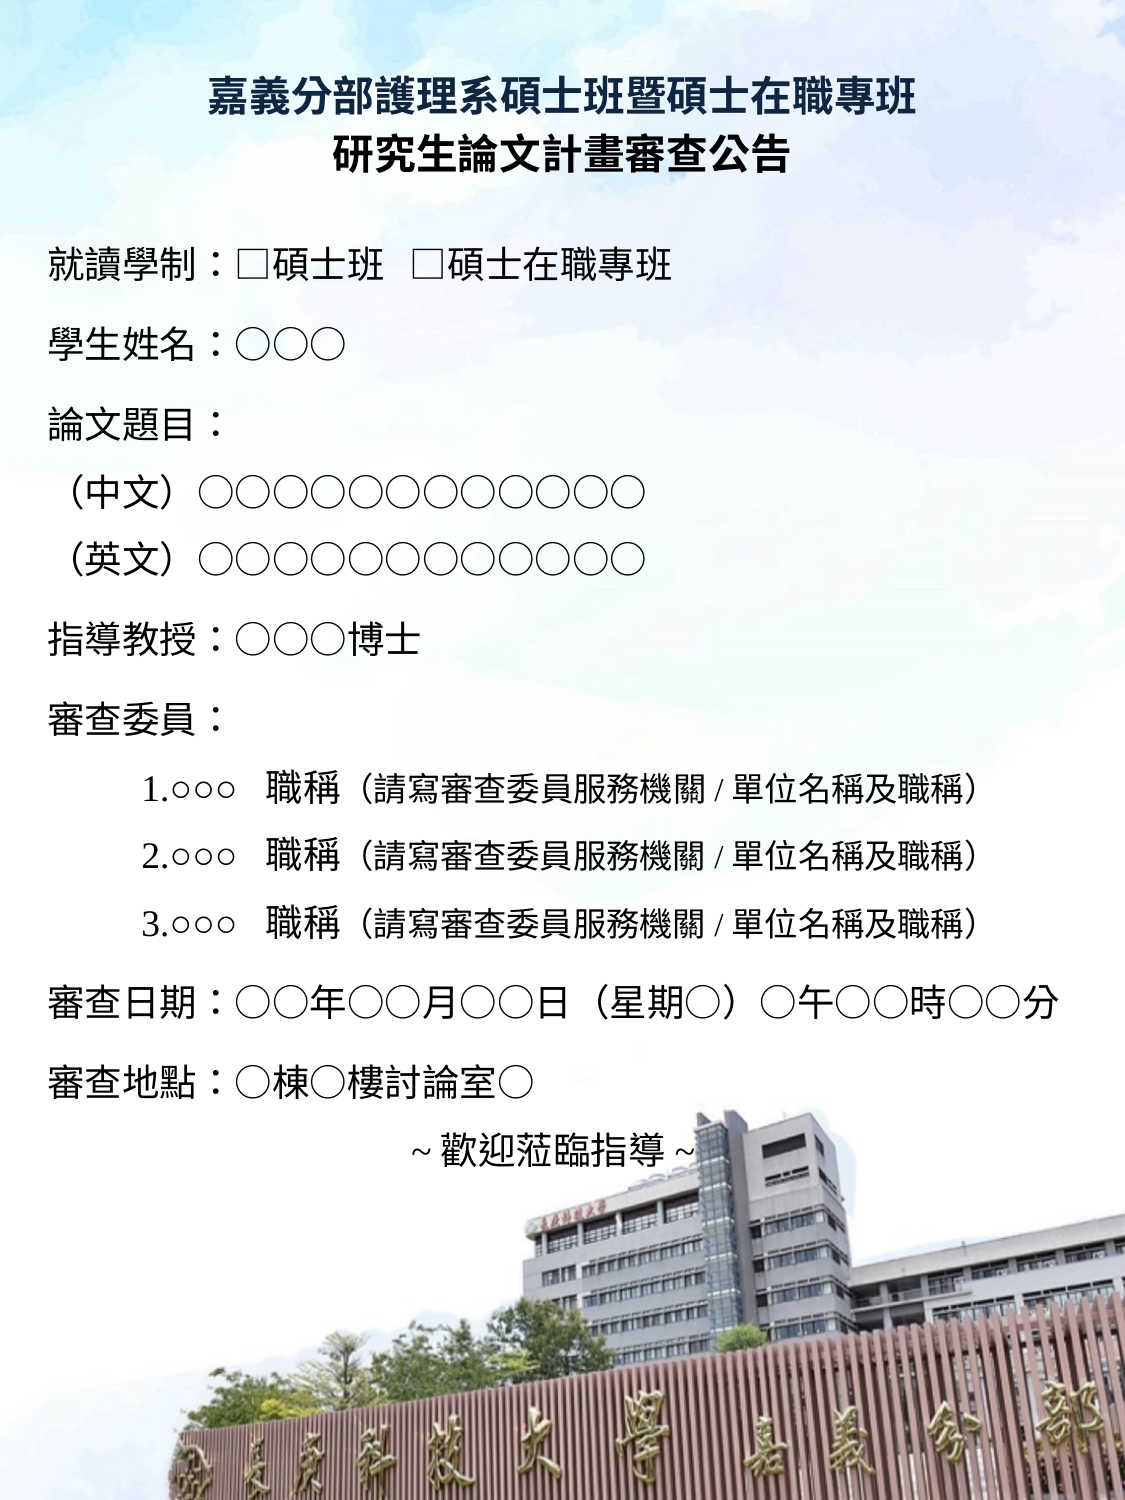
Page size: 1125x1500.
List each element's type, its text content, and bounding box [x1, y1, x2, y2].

picture [0, 0, 1125, 1500]
text_box 就讀學制：□碩士班 □碩士在職專班 學生姓名：○○○ 論文題目： （中文）○○○○○○○○○○○○ （英文）○○○○○○○○○○○○ 指導教授：○○○博士 審查委員： 1.○○○ 職稱（請寫審查委員服務機關/單位名稱及職稱） 2.○○○ 職稱（請寫審查委員服務機關/單位名稱及職稱） 3.○○○ 職稱（請寫審查委員服務機關/單位名稱及職稱） 審查日期：○○年○○月○○日（星期○）○午○○時○○分 審查地點：○棟○樓討論室○ ~歡迎蒞臨指導~ [32, 211, 1093, 1204]
text_box 研究生論文計畫審查公告 [318, 120, 807, 185]
text_box 嘉義分部護理系碩士班暨碩士在職專班 [37, 37, 1088, 127]
